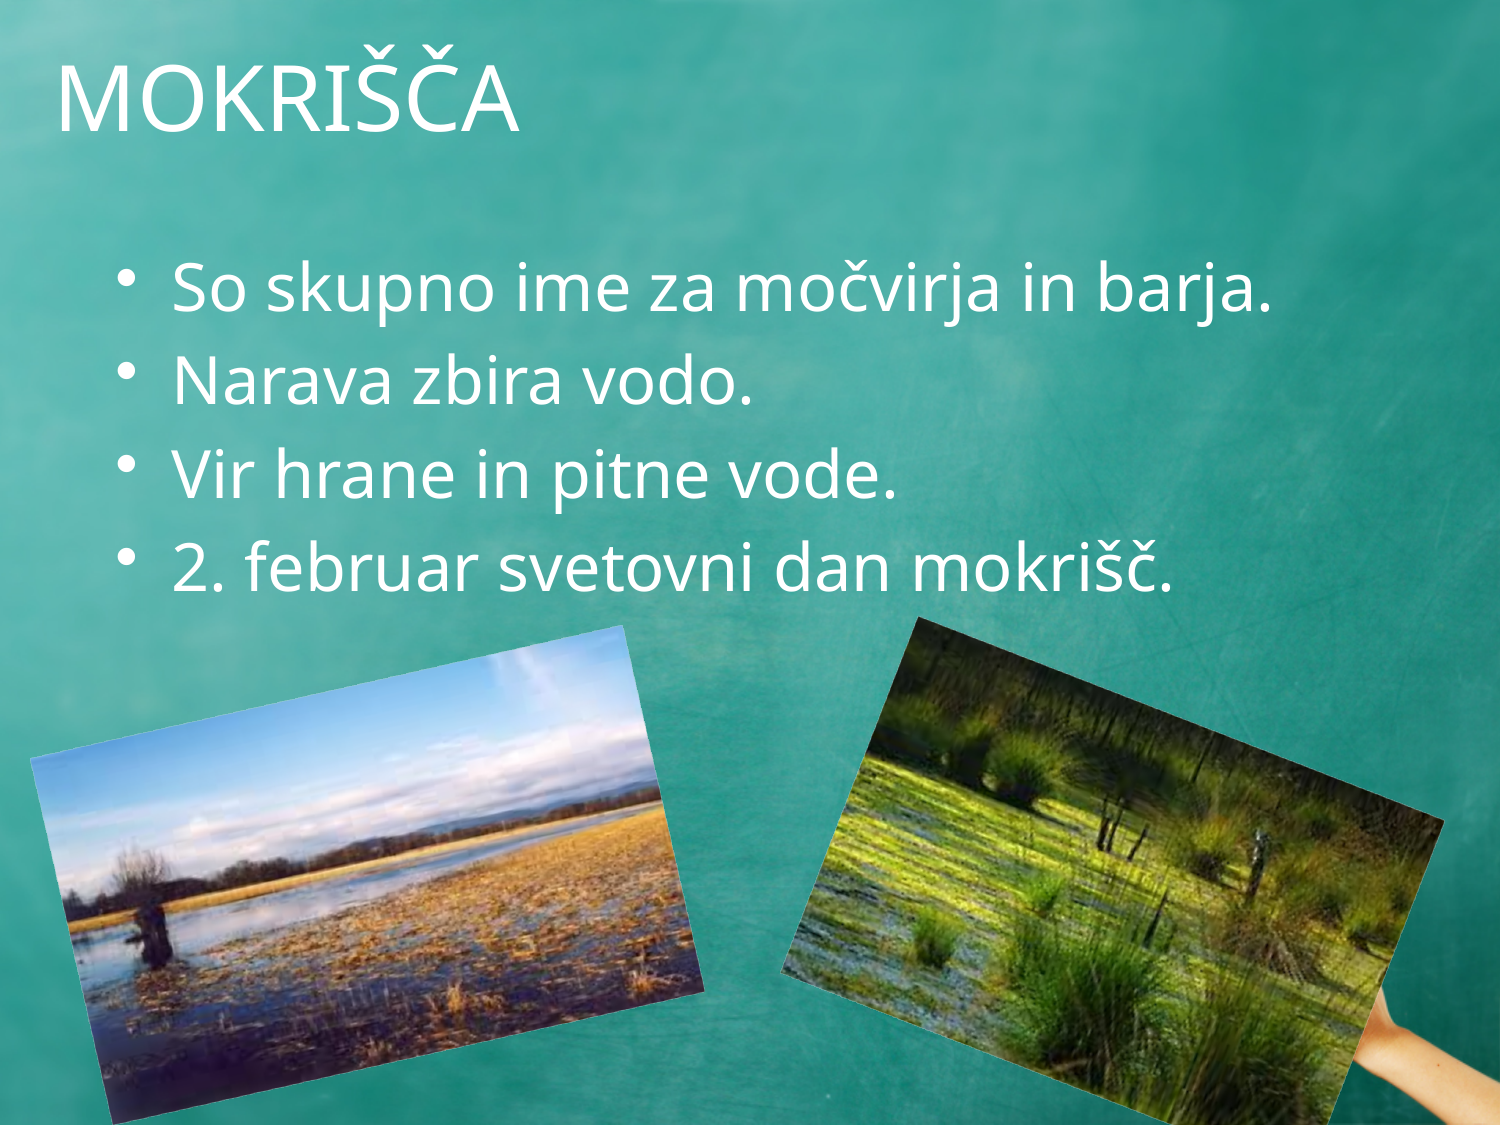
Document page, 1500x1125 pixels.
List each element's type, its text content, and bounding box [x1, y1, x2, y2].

list So skupno ime za močvirja in barja. Narava zbira vodo. Vir hrane in pitne vode. 2. februar svetovni dan mokrišč. [100, 237, 1400, 938]
picture [0, 0, 1500, 1125]
title MOKRIŠČA [39, 35, 1471, 154]
